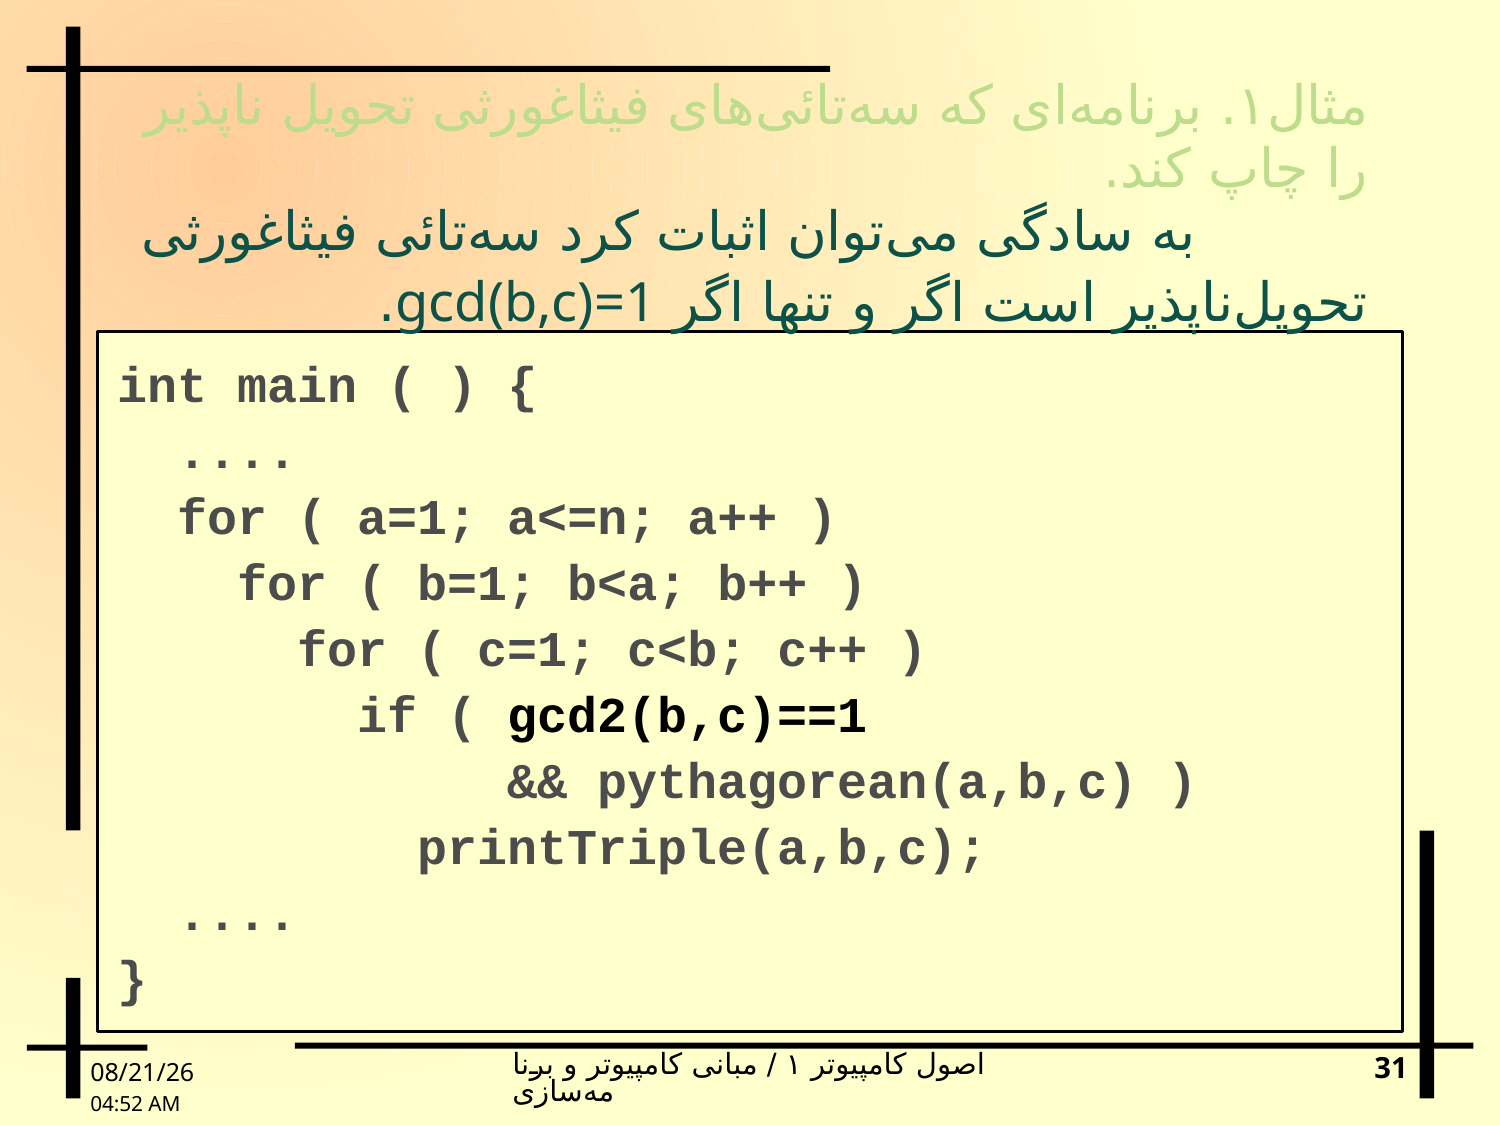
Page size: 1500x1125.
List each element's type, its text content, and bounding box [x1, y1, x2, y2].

list int main ( ) { .... for ( a=1; a<=n; a++ ) for ( b=1; b<a; b++ ) for ( c=1; c<b; c++ ) if ( gcd2(b,c)==1 && pythagorean(a,b,c) ) printTriple(a,b,c); .... } [97, 331, 1403, 1032]
list مثال۱. برنامه‌ای که سه‌تائی‌های فیثاغورثی تحویل ناپذیر را چاپ کند. به سادگی می‌توان اثبات کرد سه‌تائی فیثاغورثی تحویل‌ناپذیر است اگر و تنها اگر gcd(b,c)=1. [100, 74, 1421, 329]
